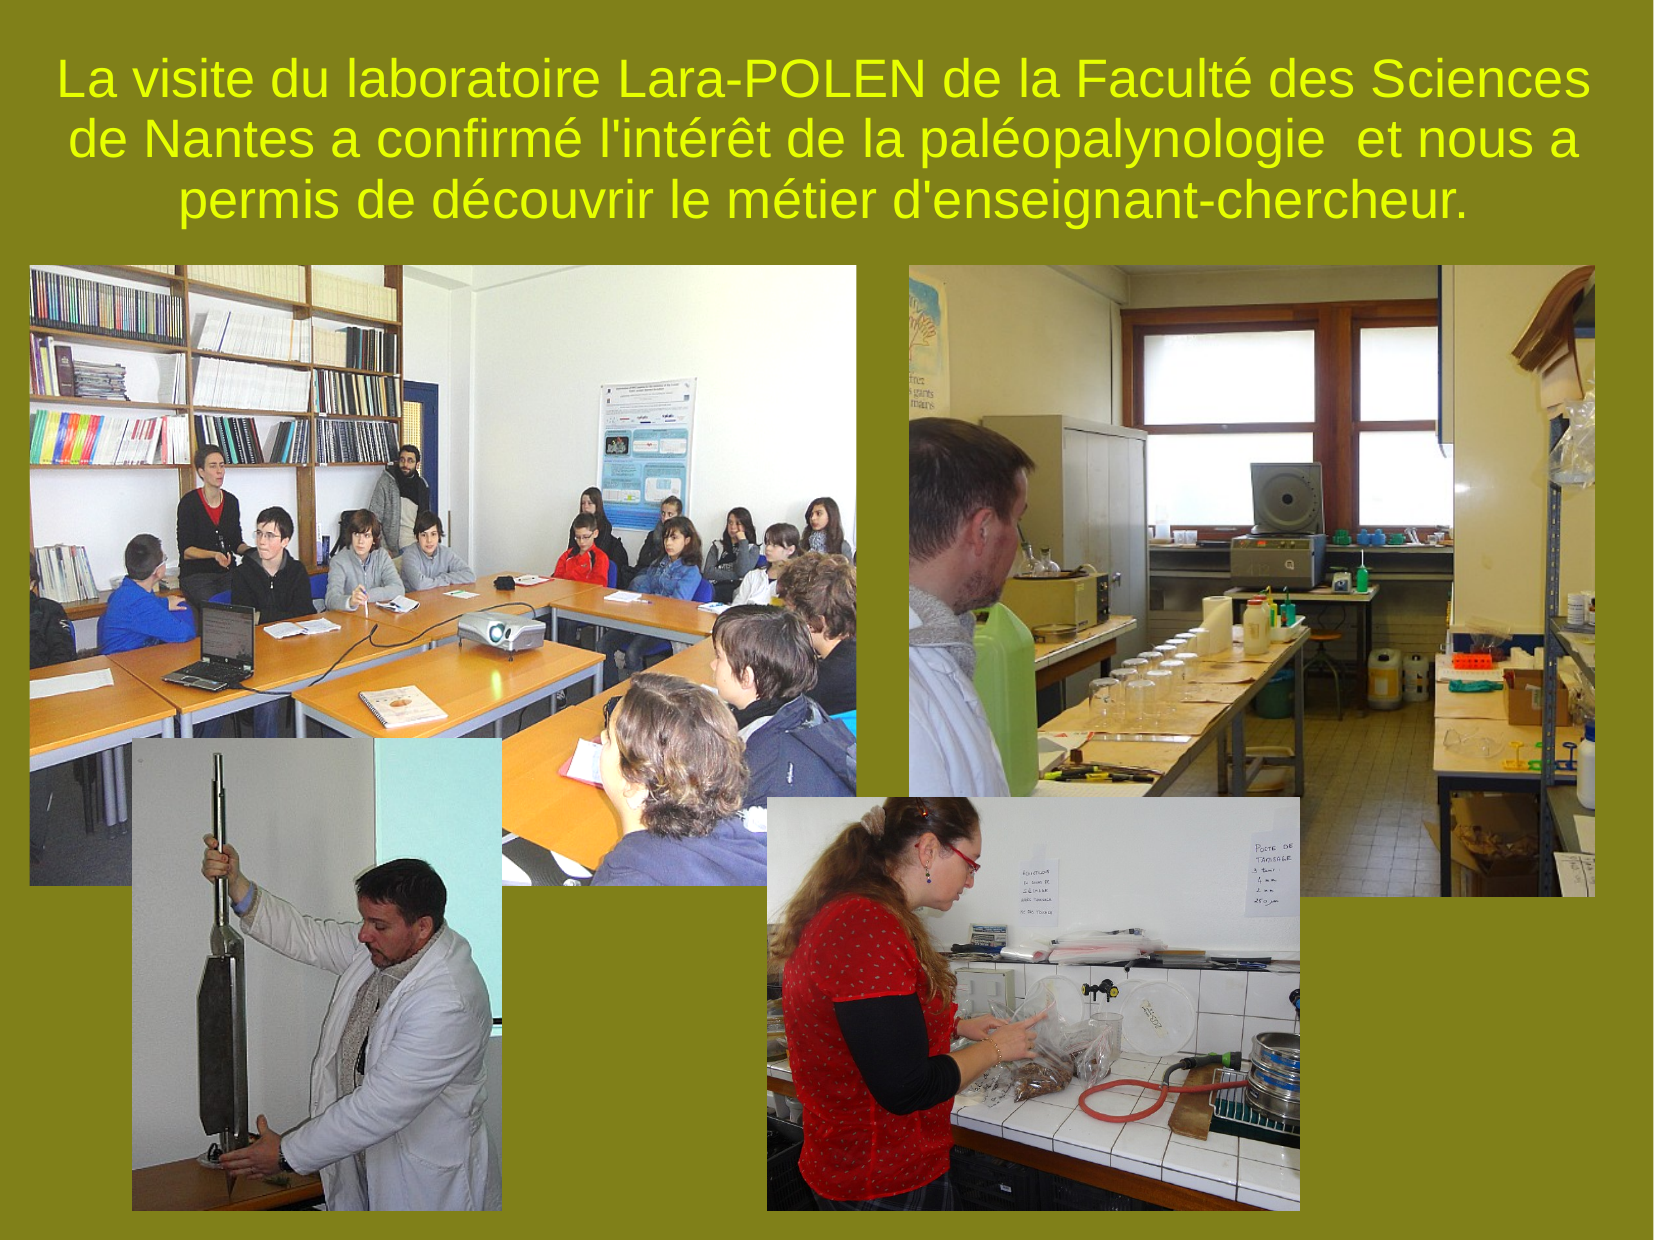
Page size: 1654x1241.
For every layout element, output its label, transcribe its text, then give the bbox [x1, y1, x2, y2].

picture [29, 265, 1595, 1211]
title La visite du laboratoire Lara-POLEN de la Faculté des Sciences de Nantes a confirmé l'intérêt de la paléopalynologie et nous a permis de découvrir le métier d'enseignant-chercheur. [29, 42, 1654, 236]
